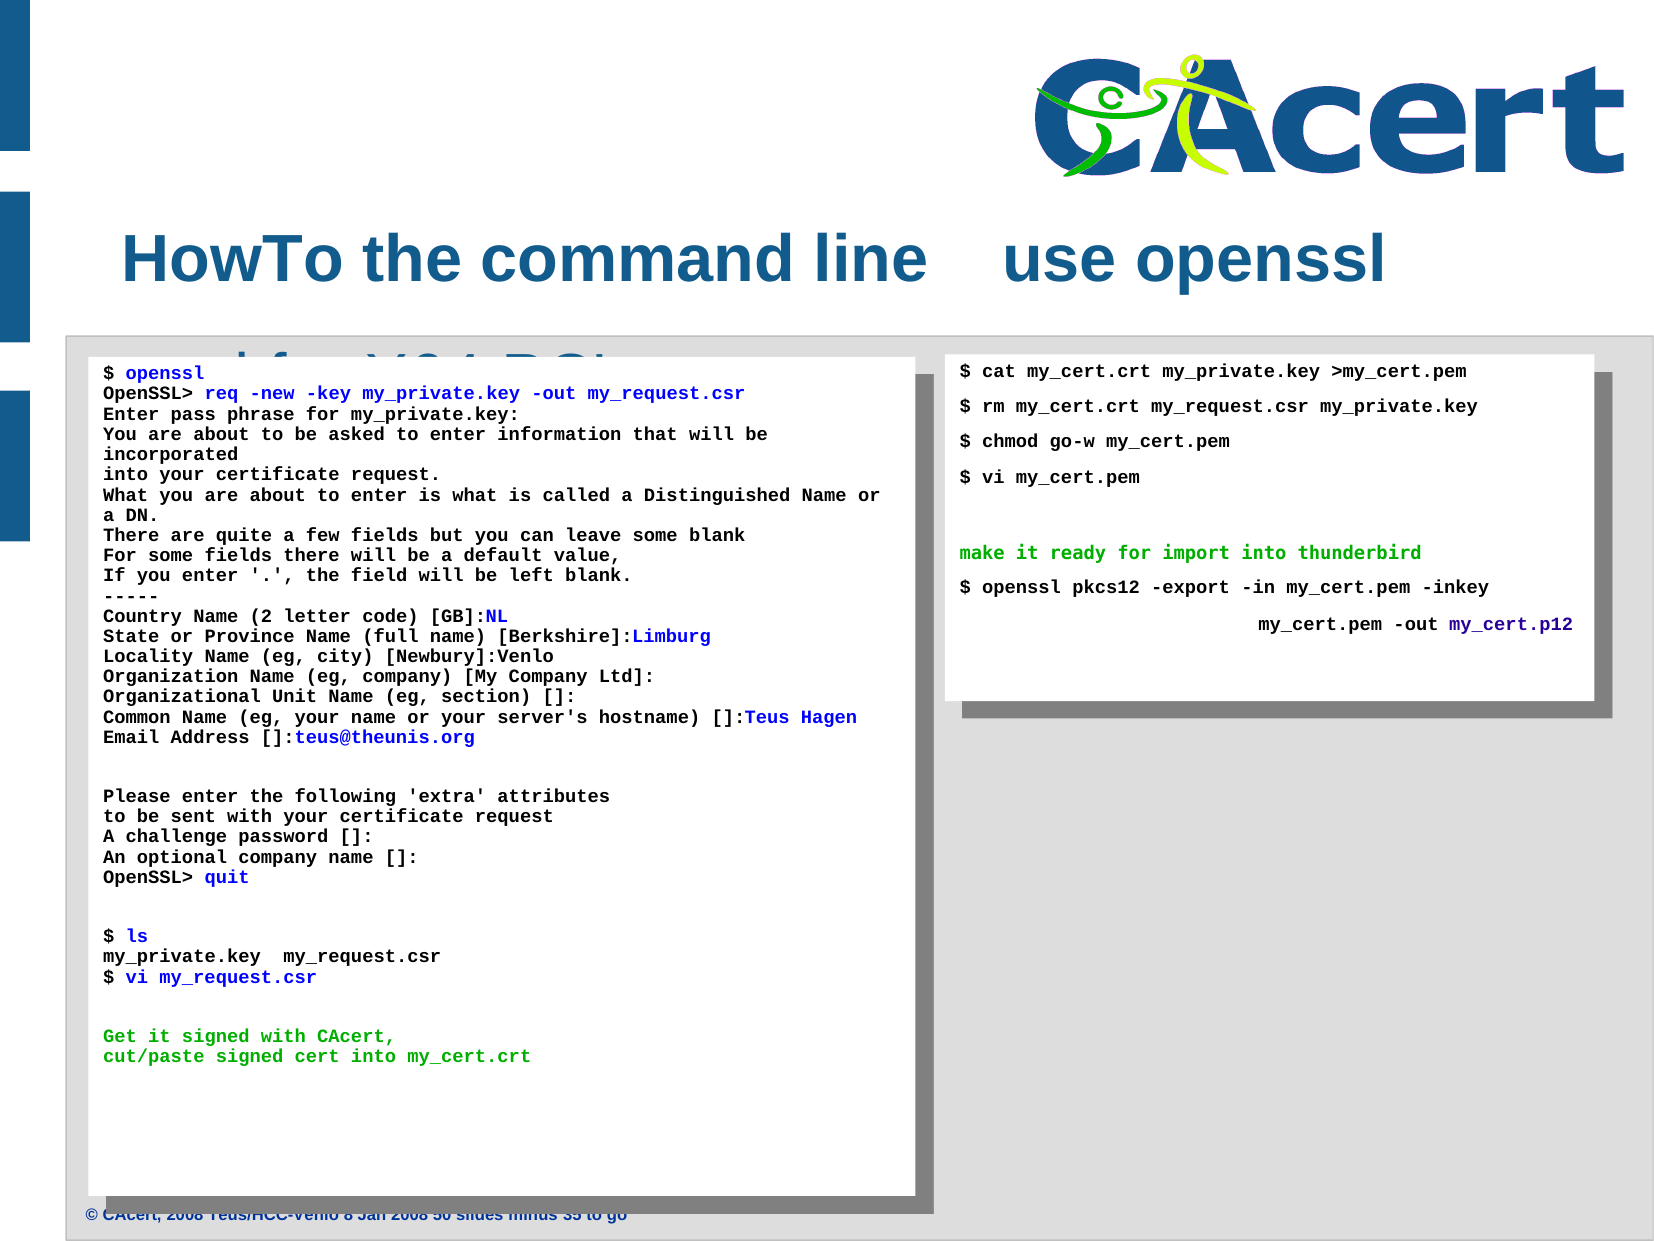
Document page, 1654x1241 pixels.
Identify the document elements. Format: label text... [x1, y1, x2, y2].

picture [1033, 53, 1625, 178]
text_box $ openssl OpenSSL> req -new -key my_private.key -out my_request.csr Enter pass phrase for my_private.key: You are about to be asked to enter information that will be incorporated into your certificate request. What you are about to enter is what is called a Distinguished Name or a DN. There are quite a few fields but you can leave some blank For some fields there will be a default value, If you enter '.', the field will be left blank. ----- Country Name (2 letter code) [GB]:NL State or Province Name (full name) [Berkshire]:Limburg Locality Name (eg, city) [Newbury]:Venlo Organization Name (eg, company) [My Company Ltd]: Organizational Unit Name (eg, section) []: Common Name (eg, your name or your server's hostname) []:Teus Hagen Email Address []:teus@theunis.org Please enter the following 'extra' attributes to be sent with your certificate request A challenge password []: An optional company name []: OpenSSL> quit $ ls my_private.key my_request.csr $ vi my_request.csr Get it signed with CAcert, cut/paste signed cert into my_cert.crt [88, 356, 916, 1196]
title HowTo the command line use openssl [121, 206, 1533, 316]
list and for X64 PC's [121, 344, 1595, 1238]
text_box $ cat my_cert.crt my_private.key >my_cert.pem $ rm my_cert.crt my_request.csr my_private.key $ chmod go-w my_cert.pem $ vi my_cert.pem make it ready for import into thunderbird $ openssl pkcs12 -export -in my_cert.pem -inkey my_cert.pem -out my_cert.p12 [944, 354, 1595, 702]
